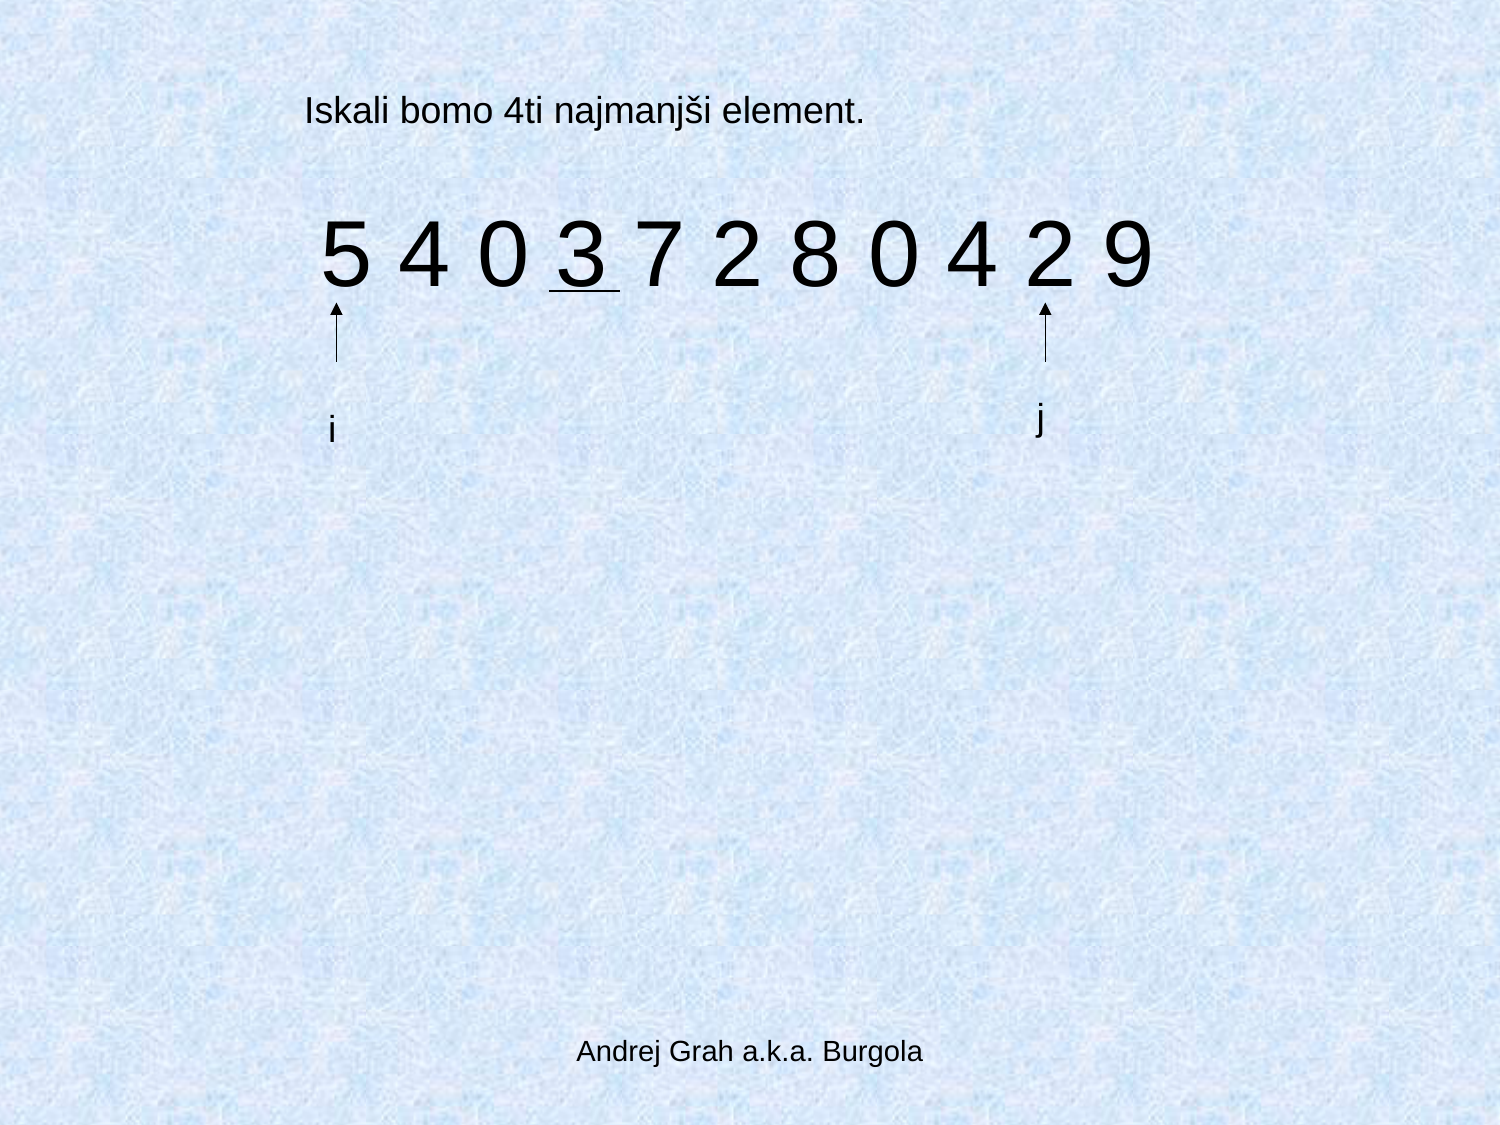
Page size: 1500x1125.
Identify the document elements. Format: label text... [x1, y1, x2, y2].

text_box Andrej Grah a.k.a. Burgola [512, 1024, 988, 1103]
text_box 5 4 0 3 7 2 8 0 4 2 9 [194, 184, 1282, 313]
text_box i [313, 397, 352, 458]
picture [0, 0, 1500, 1125]
text_box j [1021, 385, 1060, 446]
text_box Iskali bomo 4ti najmanjši element. [289, 78, 1211, 139]
